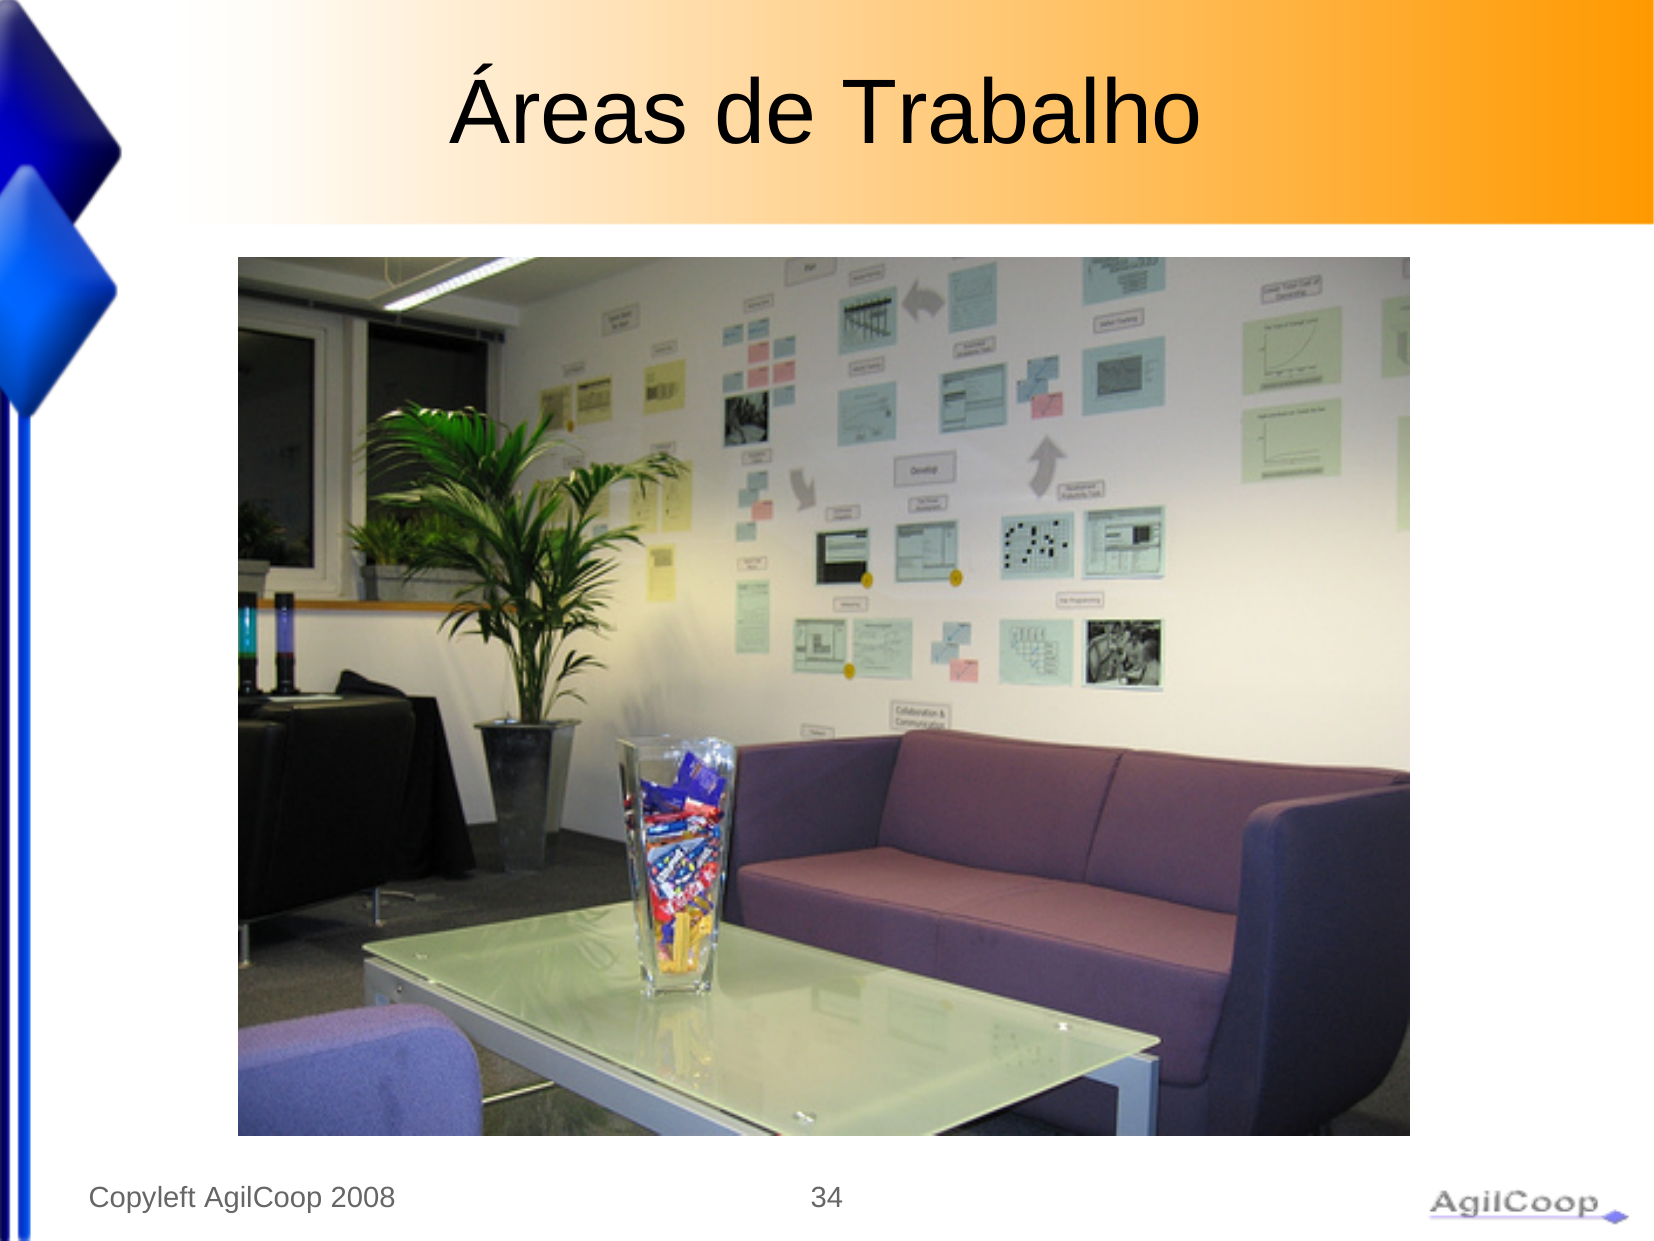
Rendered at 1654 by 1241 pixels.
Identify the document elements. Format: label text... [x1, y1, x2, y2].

picture [0, 0, 1654, 1241]
title Áreas de Trabalho [82, 15, 1571, 208]
